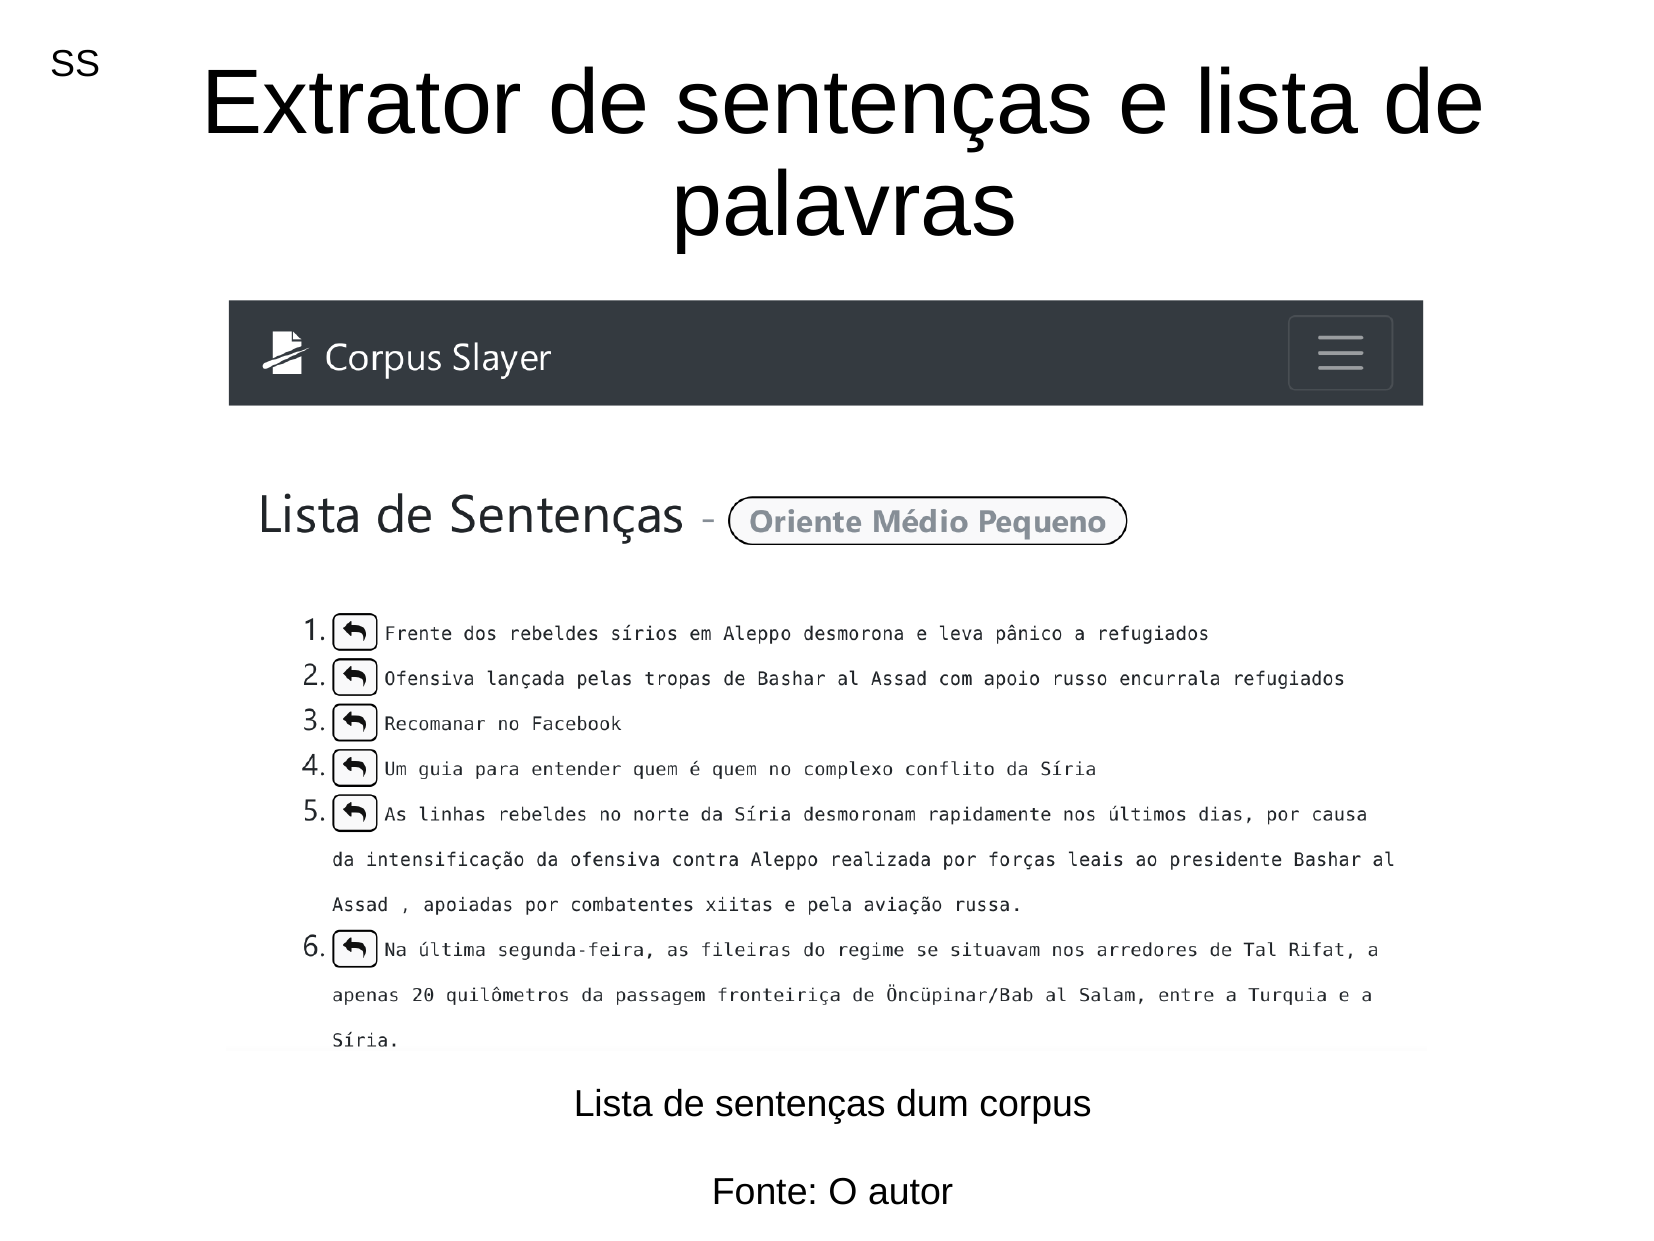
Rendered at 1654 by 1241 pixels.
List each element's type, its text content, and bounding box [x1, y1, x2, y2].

text_box SS [35, 35, 116, 93]
picture [226, 297, 1427, 1051]
text_box Fonte: O autor [236, 1163, 1430, 1221]
text_box Lista de sentenças dum corpus [236, 1074, 1430, 1132]
title Extrator de sentenças e lista de palavras [82, 49, 1571, 257]
